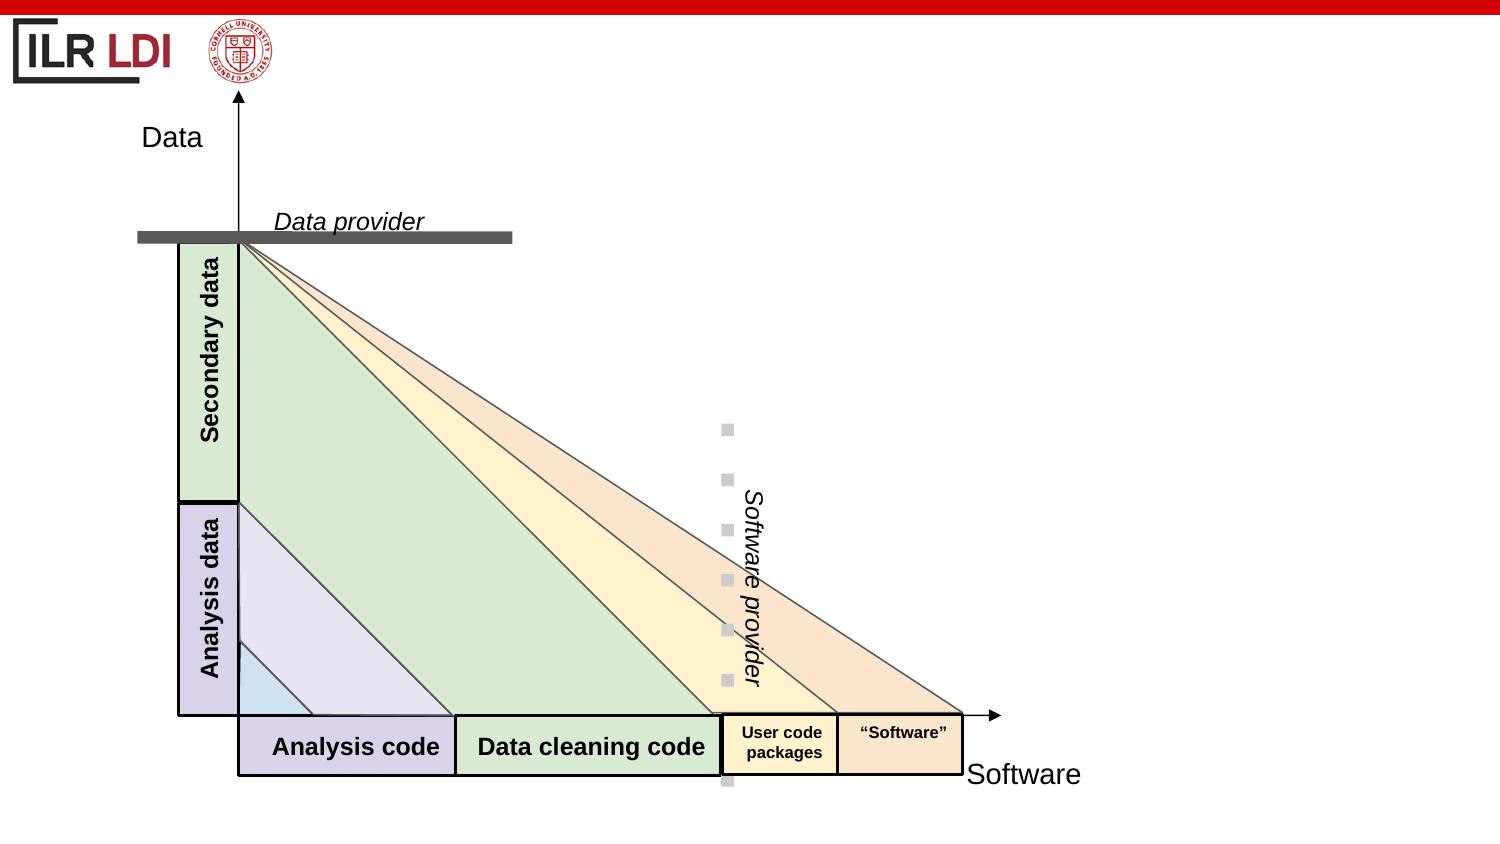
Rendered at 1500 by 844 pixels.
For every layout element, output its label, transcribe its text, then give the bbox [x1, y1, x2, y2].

text_box User code packages [722, 714, 837, 775]
text_box Secondary data [178, 244, 239, 502]
text_box [238, 244, 725, 717]
text_box Software [951, 740, 1500, 806]
text_box Data cleaning code [455, 715, 722, 776]
text_box Data [126, 102, 227, 168]
text_box [786, 596, 963, 713]
text_box Software provider [725, 474, 786, 714]
text_box Data provider [258, 190, 564, 251]
text_box Analysis data [178, 503, 239, 716]
text_box Analysis code [238, 715, 455, 776]
picture [0, 15, 301, 102]
text_box “Software” [837, 714, 963, 775]
